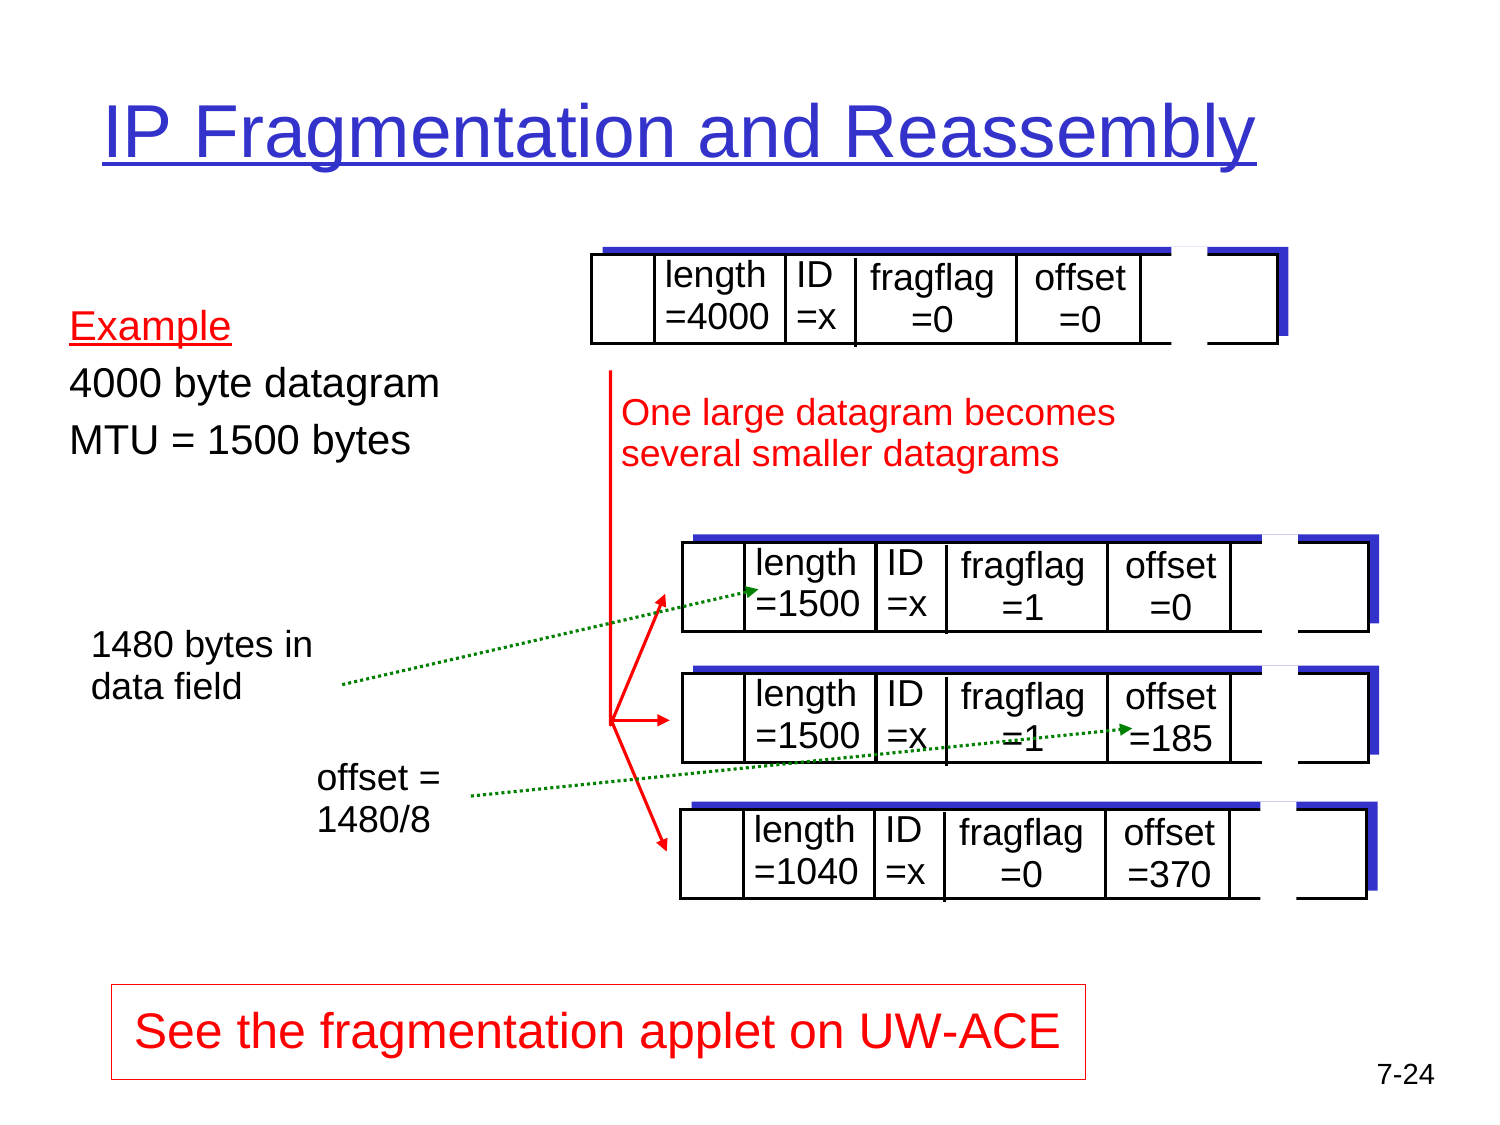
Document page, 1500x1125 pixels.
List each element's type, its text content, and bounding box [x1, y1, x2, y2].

text_box offset =185 [1110, 667, 1232, 768]
text_box ID =x [876, 533, 943, 633]
text_box One large datagram becomes several smaller datagrams [606, 383, 1131, 483]
text_box [591, 246, 649, 344]
text_box Example 4000 byte datagram MTU = 1500 bytes [54, 295, 519, 571]
title IP Fragmentation and Reassembly [87, 37, 1363, 225]
text_box [941, 801, 1378, 900]
text_box [852, 246, 1289, 346]
text_box [682, 665, 740, 763]
text_box ID =x [876, 664, 943, 764]
text_box fragflag =0 [944, 803, 1099, 903]
text_box length =1500 [740, 664, 876, 764]
text_box ID =x [874, 800, 941, 900]
text_box fragflag =0 [855, 248, 1010, 349]
text_box fragflag =1 [945, 536, 1101, 636]
text_box offset =0 [1110, 536, 1232, 636]
text_box [943, 534, 1380, 633]
text_box [943, 665, 1380, 765]
text_box offset =370 [1108, 803, 1231, 903]
text_box length =1500 [740, 533, 876, 633]
text_box [680, 801, 739, 899]
text_box offset = 1480/8 [301, 749, 457, 849]
text_box fragflag =1 [945, 667, 1101, 768]
text_box length =4000 [649, 245, 785, 346]
text_box ID =x [785, 245, 852, 346]
text_box 1480 bytes in data field [76, 616, 339, 716]
text_box offset =0 [1019, 248, 1142, 349]
text_box [682, 534, 740, 632]
text_box length =1040 [739, 800, 874, 900]
text_box See the fragmentation applet on UW-ACE [119, 995, 1078, 1067]
